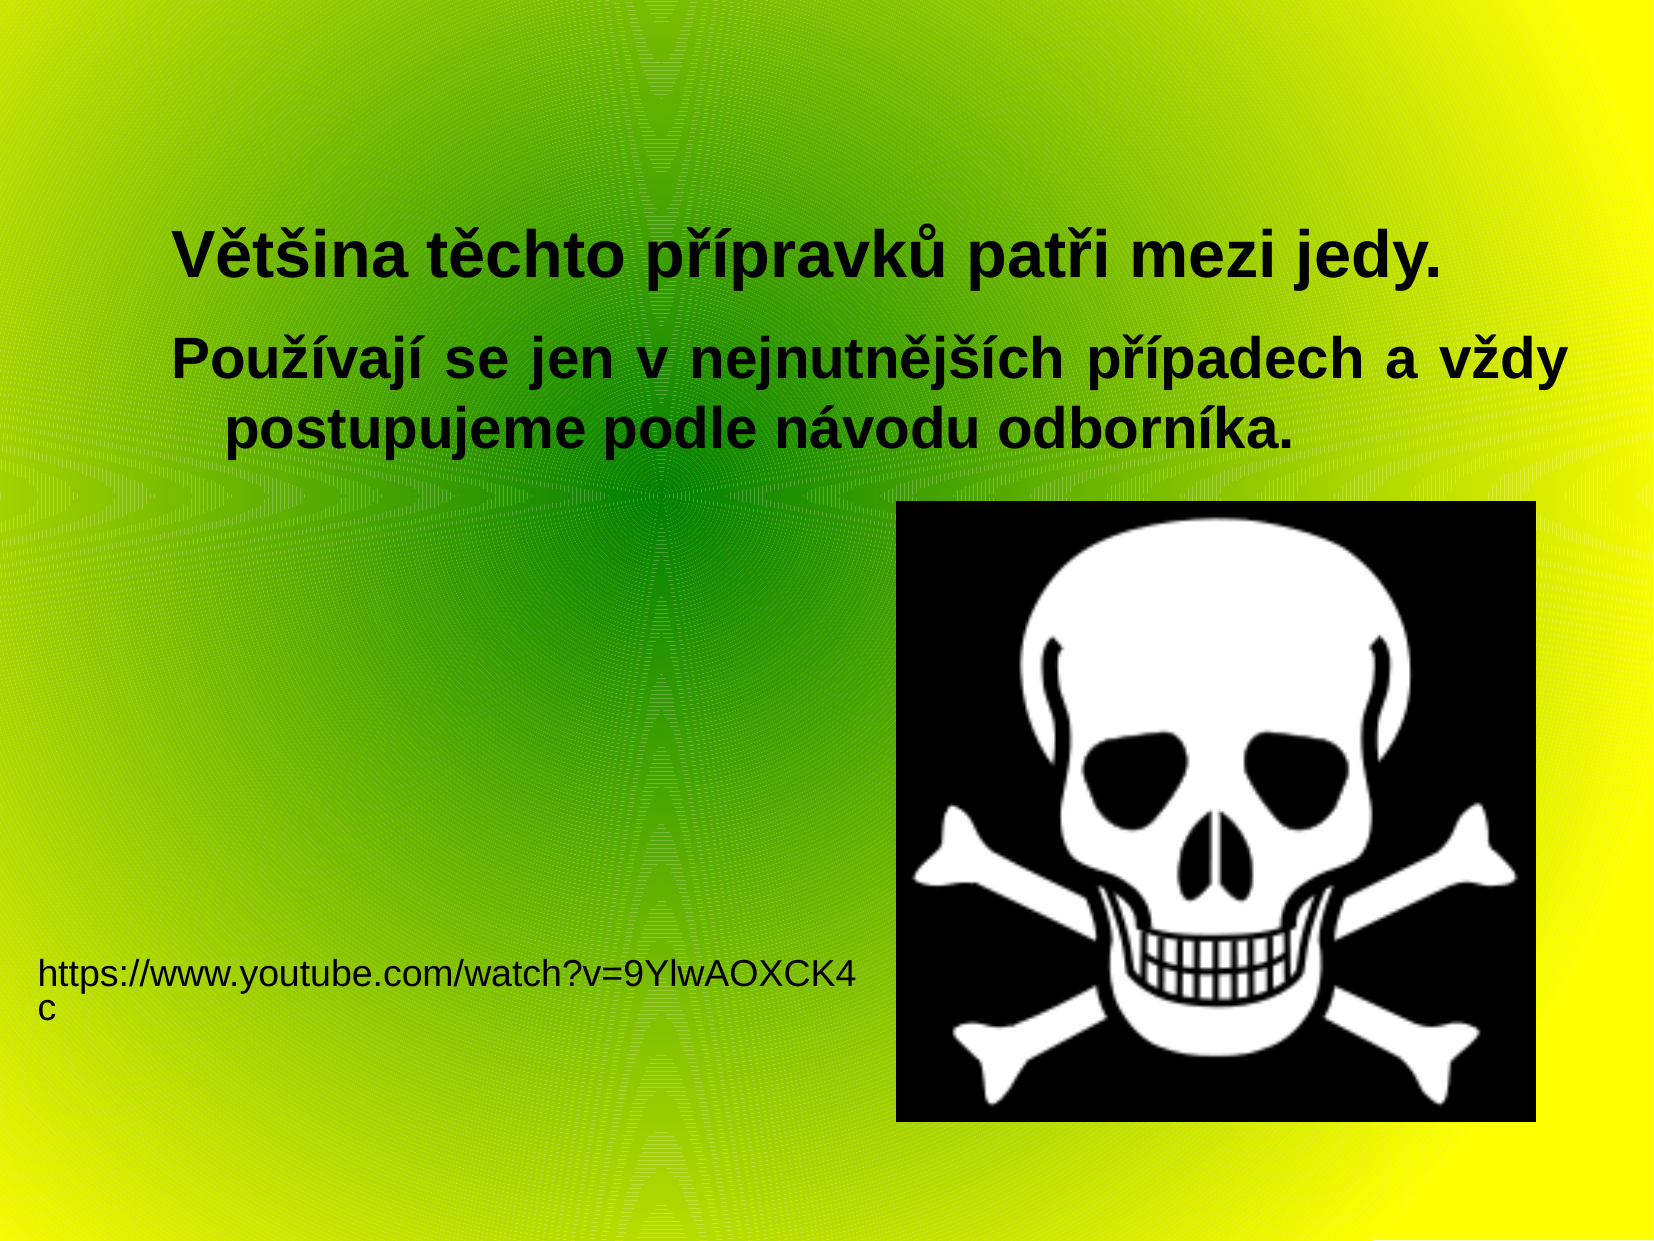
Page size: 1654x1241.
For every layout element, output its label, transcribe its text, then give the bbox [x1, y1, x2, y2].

picture [896, 501, 1536, 1123]
text_box https://www.youtube.com/watch?v=9YlwAOXCK4c [22, 944, 886, 1044]
list Většina těchto přípravků patři mezi jedy. Používají se jen v nejnutnějších případech a vždy postupujeme podle návodu odborníka. [82, 210, 1571, 1030]
